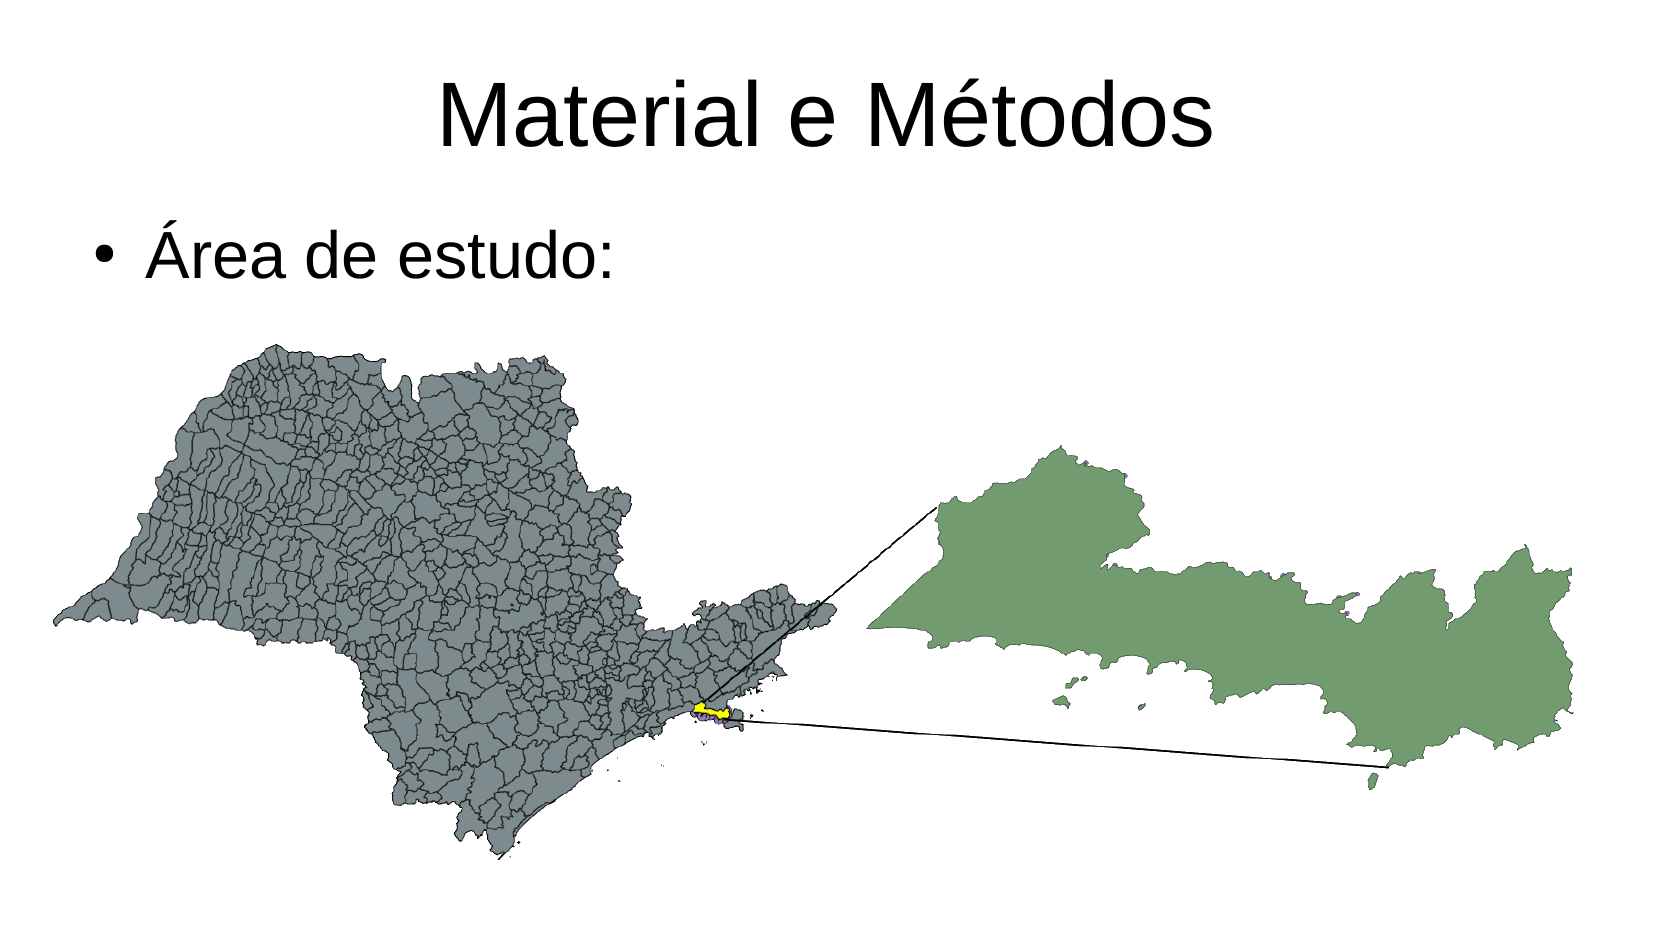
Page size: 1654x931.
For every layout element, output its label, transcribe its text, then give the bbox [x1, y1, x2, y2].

picture [34, 339, 1576, 863]
title Material e Métodos [82, 37, 1571, 193]
list Área de estudo: [75, 217, 1564, 339]
